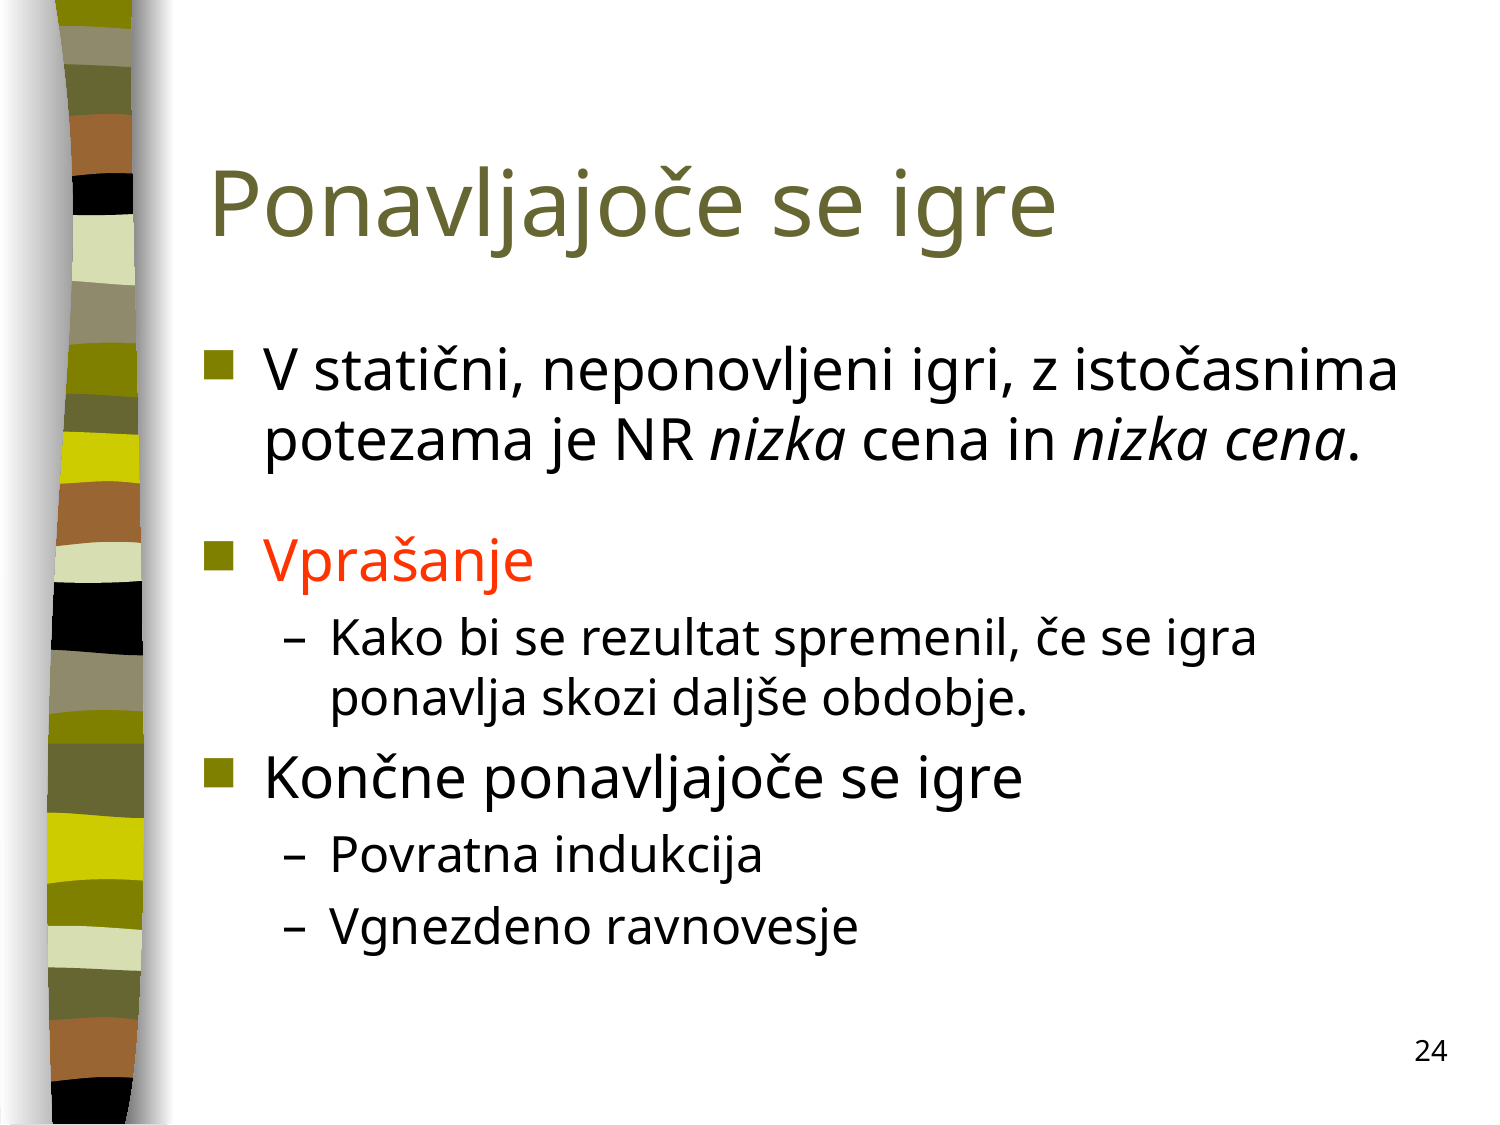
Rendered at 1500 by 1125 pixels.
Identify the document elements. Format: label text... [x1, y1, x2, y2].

text_box <number> [1149, 1025, 1463, 1101]
title Ponavljajoče se igre [192, 74, 1468, 263]
list V statični, neponovljeni igri, z istočasnima potezama je NR nizka cena in nizka cena. Vprašanje Kako bi se rezultat spremenil, če se igra ponavlja skozi daljše obdobje. Končne ponavljajoče se igre Povratna indukcija Vgnezdeno ravnovesje [192, 324, 1468, 1001]
